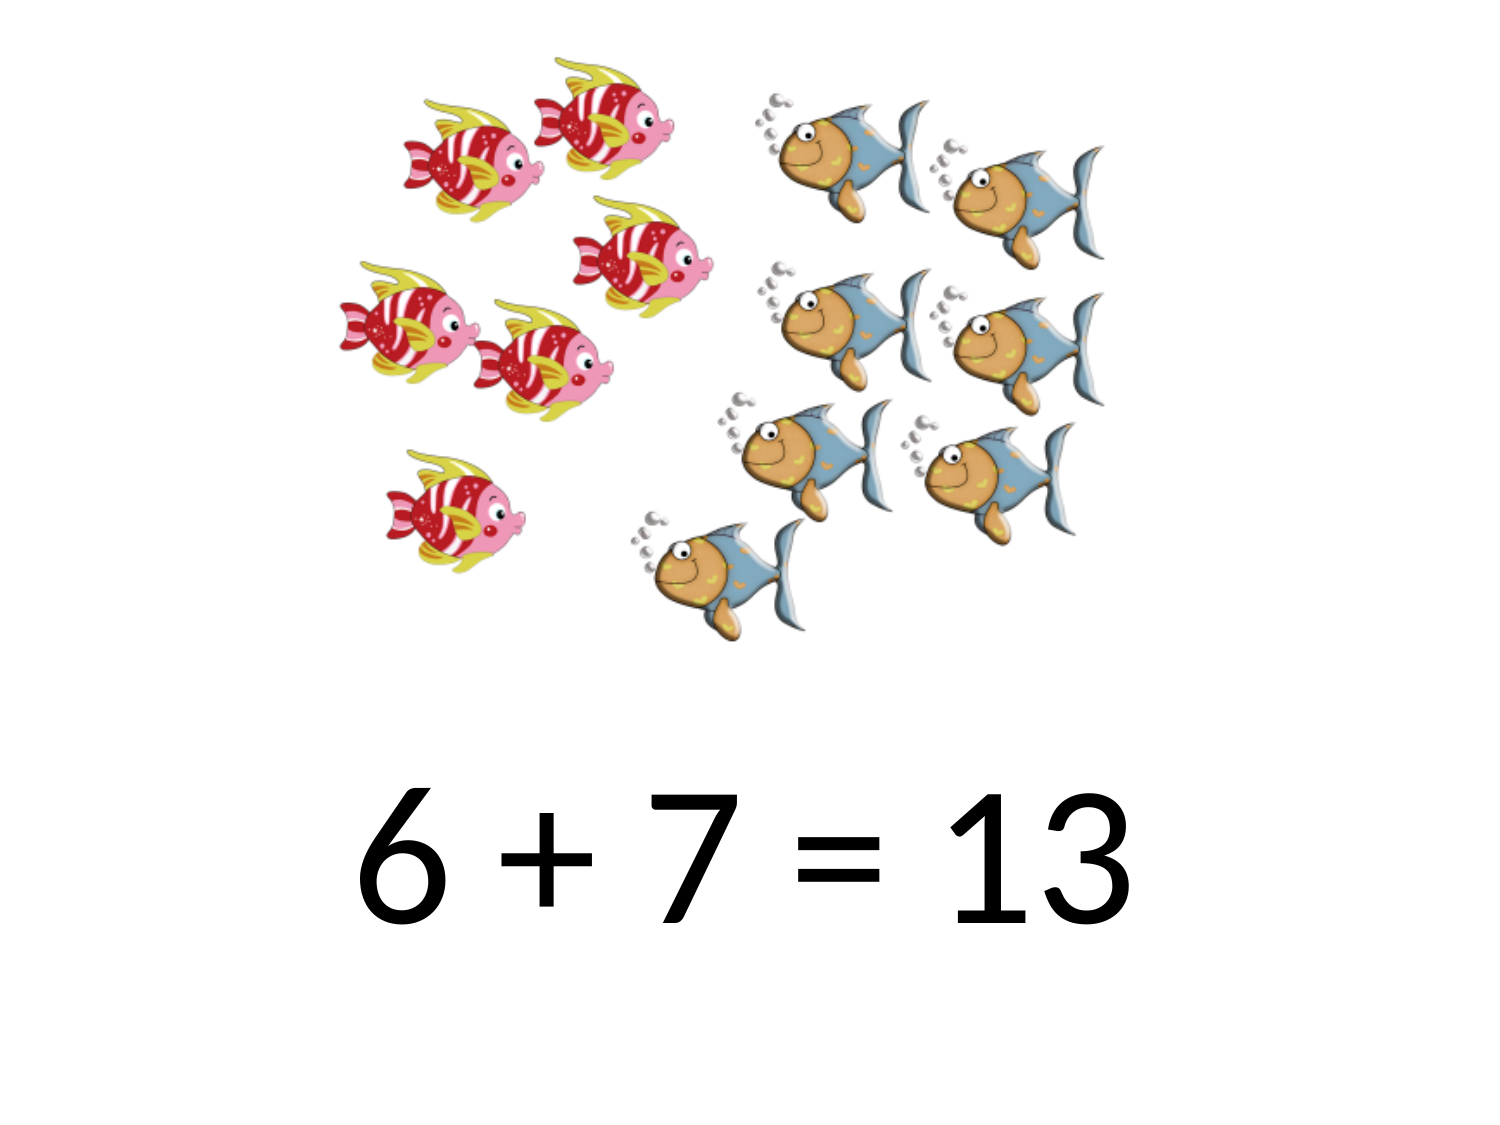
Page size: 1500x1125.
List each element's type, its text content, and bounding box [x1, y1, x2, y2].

picture [305, 30, 1134, 652]
text_box 6 + 7 = 13 [336, 716, 1152, 971]
